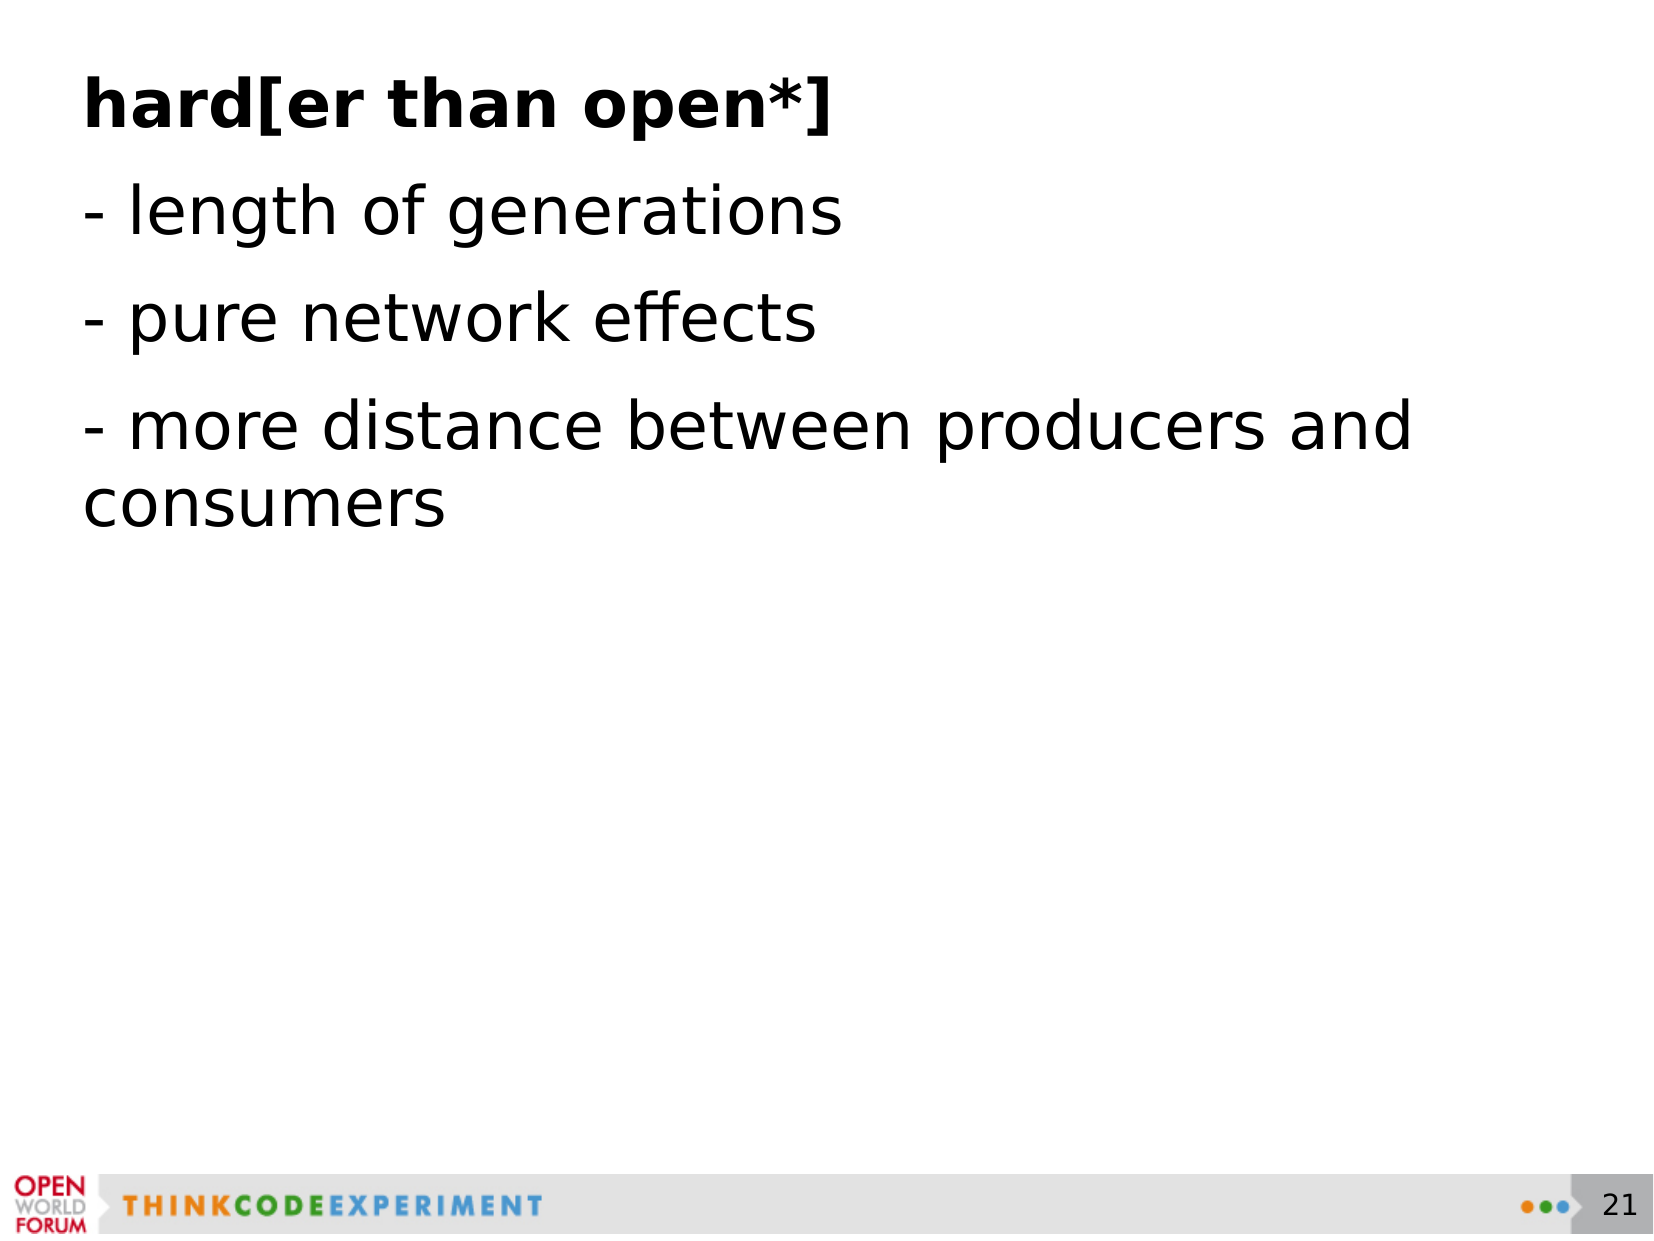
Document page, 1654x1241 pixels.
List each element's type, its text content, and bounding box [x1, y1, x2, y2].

picture [0, 1174, 1654, 1234]
list hard[er than open*] - length of generations - pure network effects - more distance between producers and consumers [82, 65, 1571, 1062]
